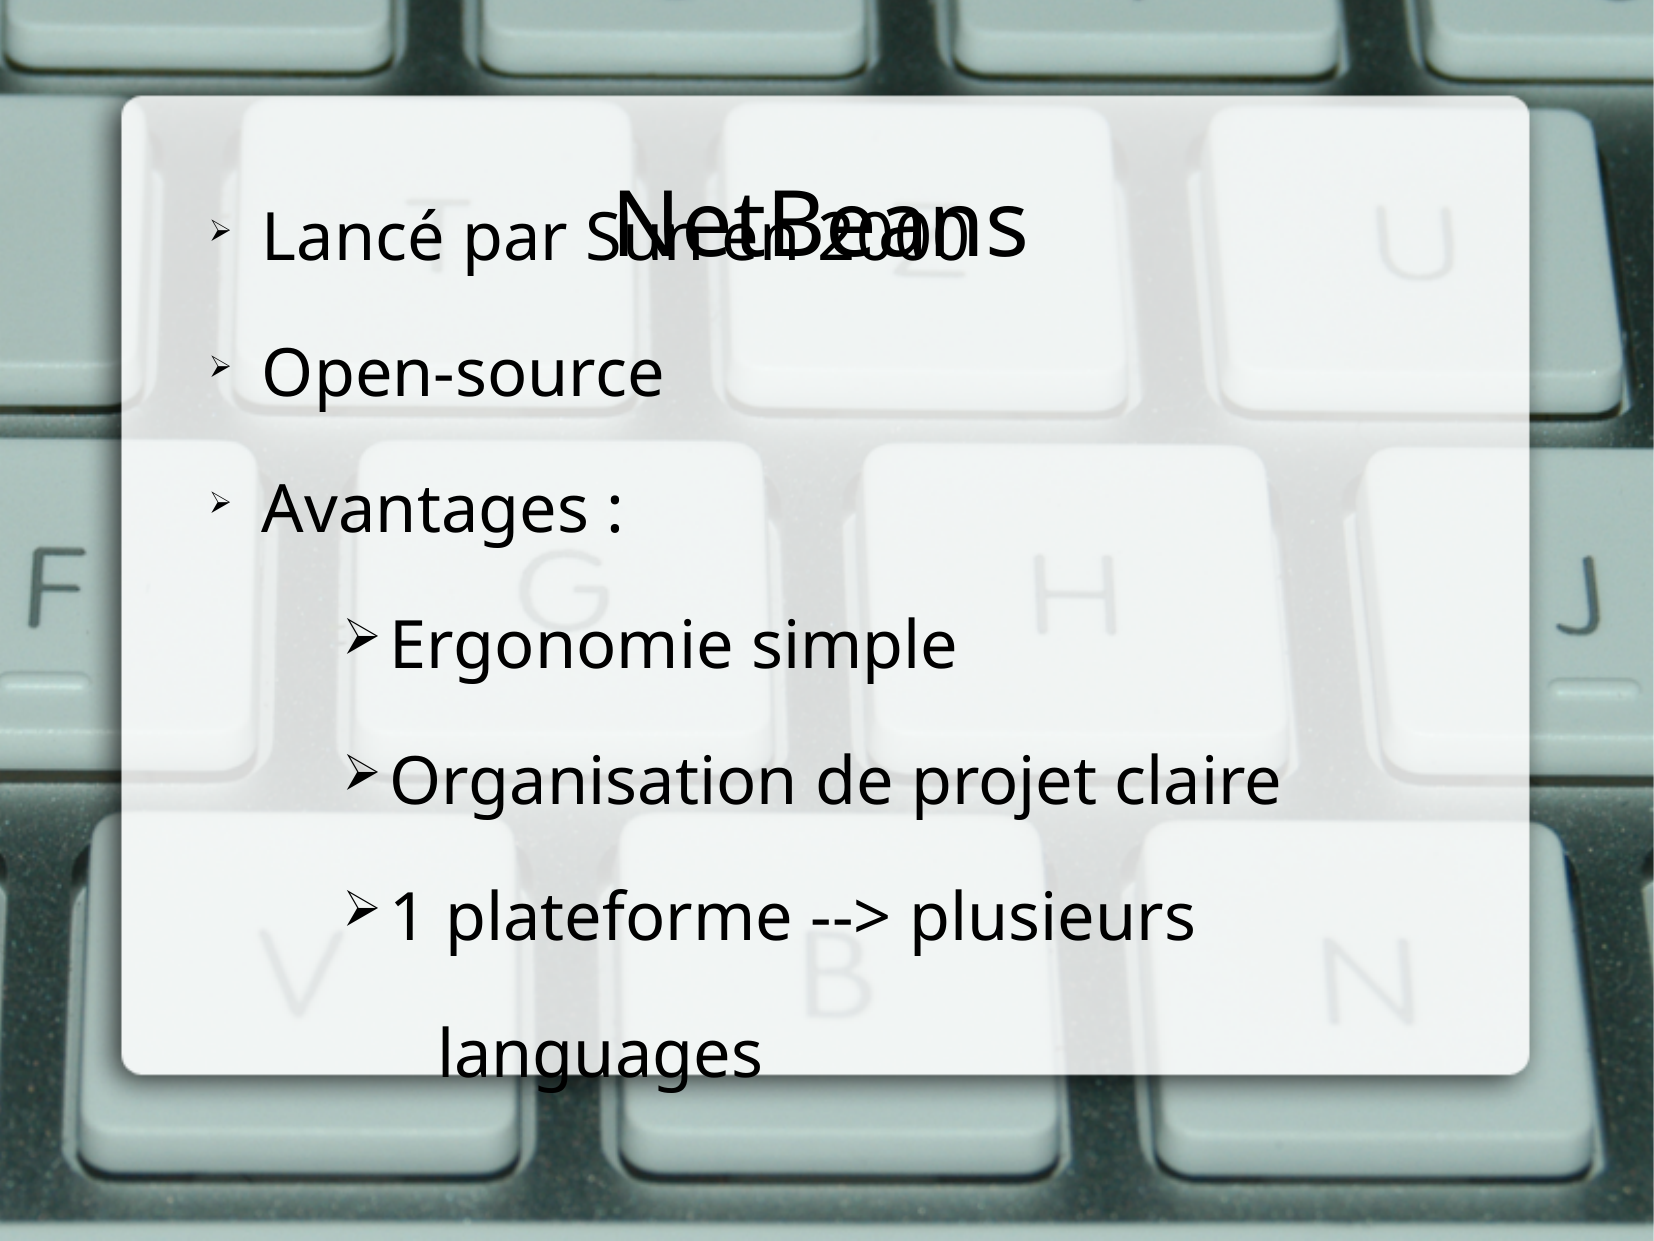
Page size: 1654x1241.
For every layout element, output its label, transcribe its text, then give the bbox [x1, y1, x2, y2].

title NetBeans [135, 117, 1506, 325]
list Lancé par Sun en 2000 Open-source Avantages : Ergonomie simple Organisation de projet claire 1 plateforme --> plusieurs languages [153, 302, 1501, 938]
picture [0, 0, 1654, 1241]
